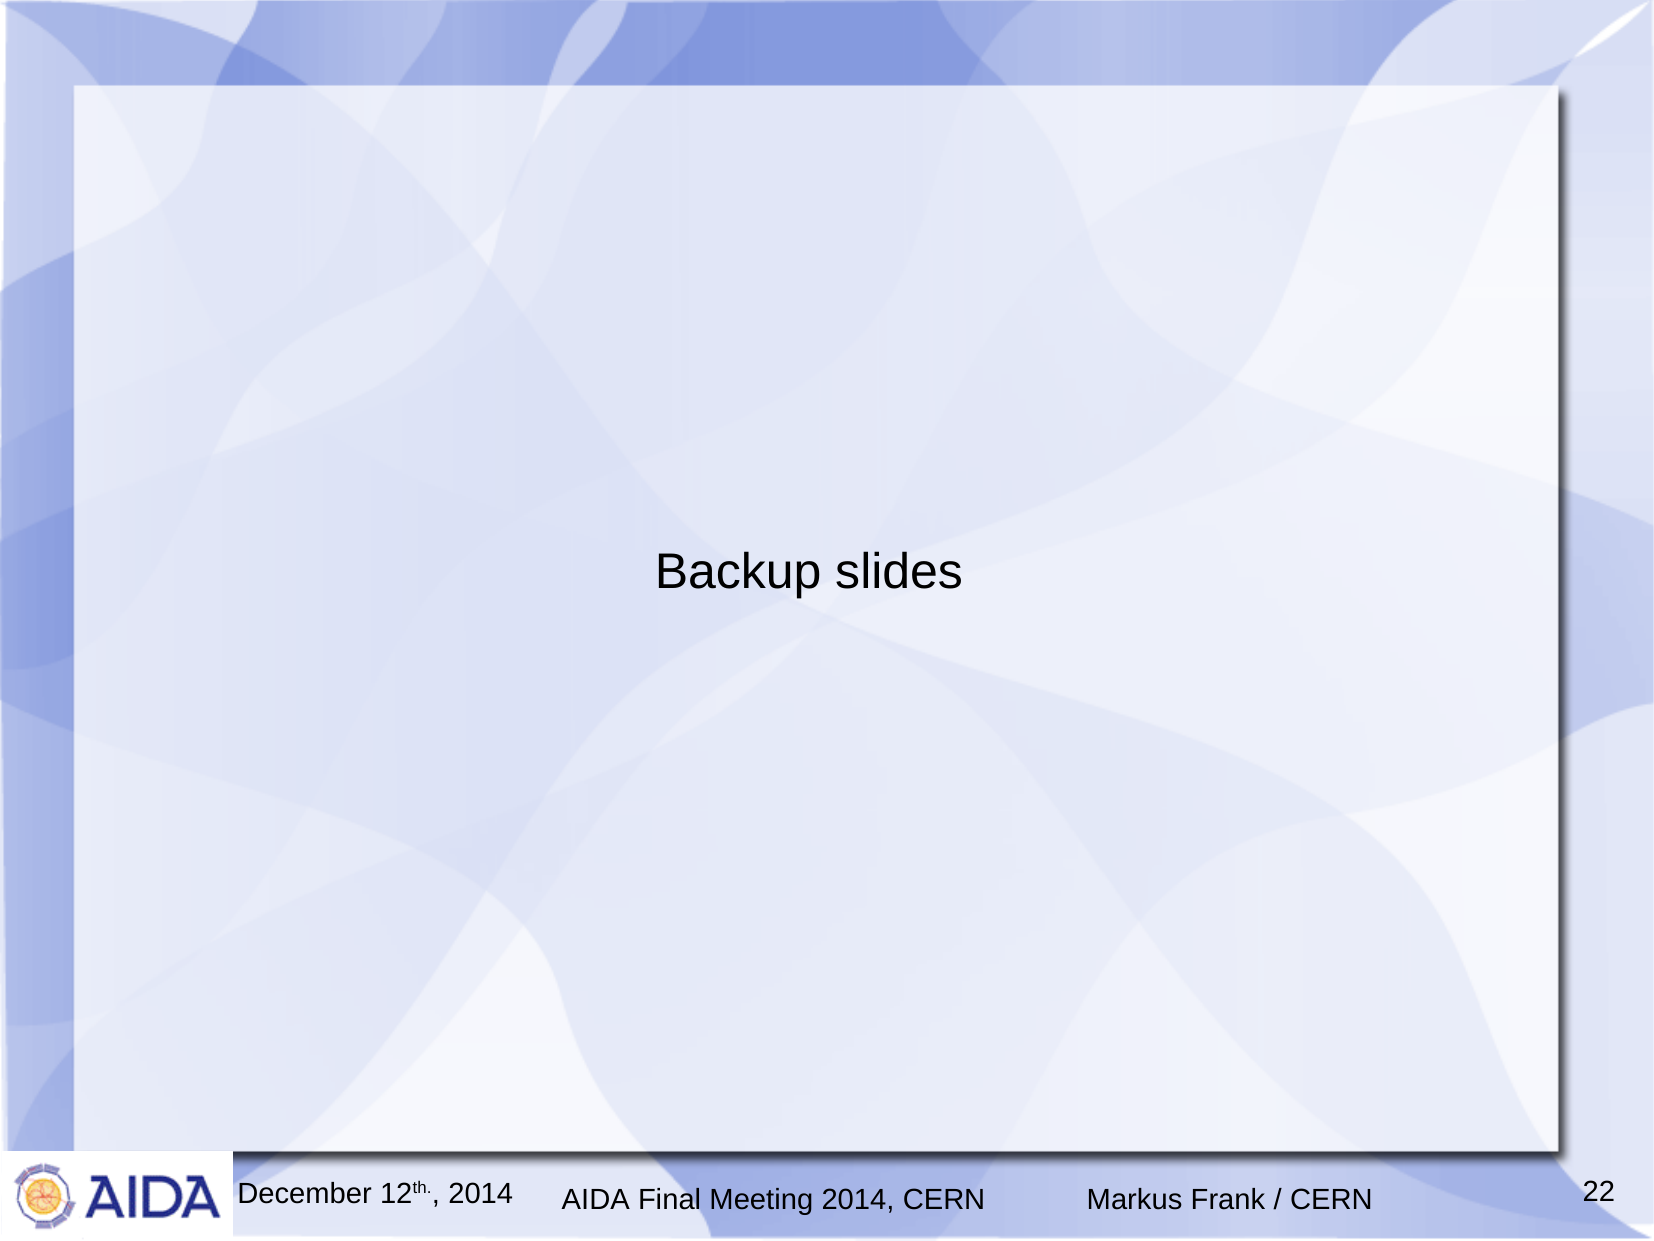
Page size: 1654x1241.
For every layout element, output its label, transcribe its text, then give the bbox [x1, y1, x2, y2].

picture [0, 0, 1654, 1241]
subtitle Backup slides [82, 90, 1536, 1051]
